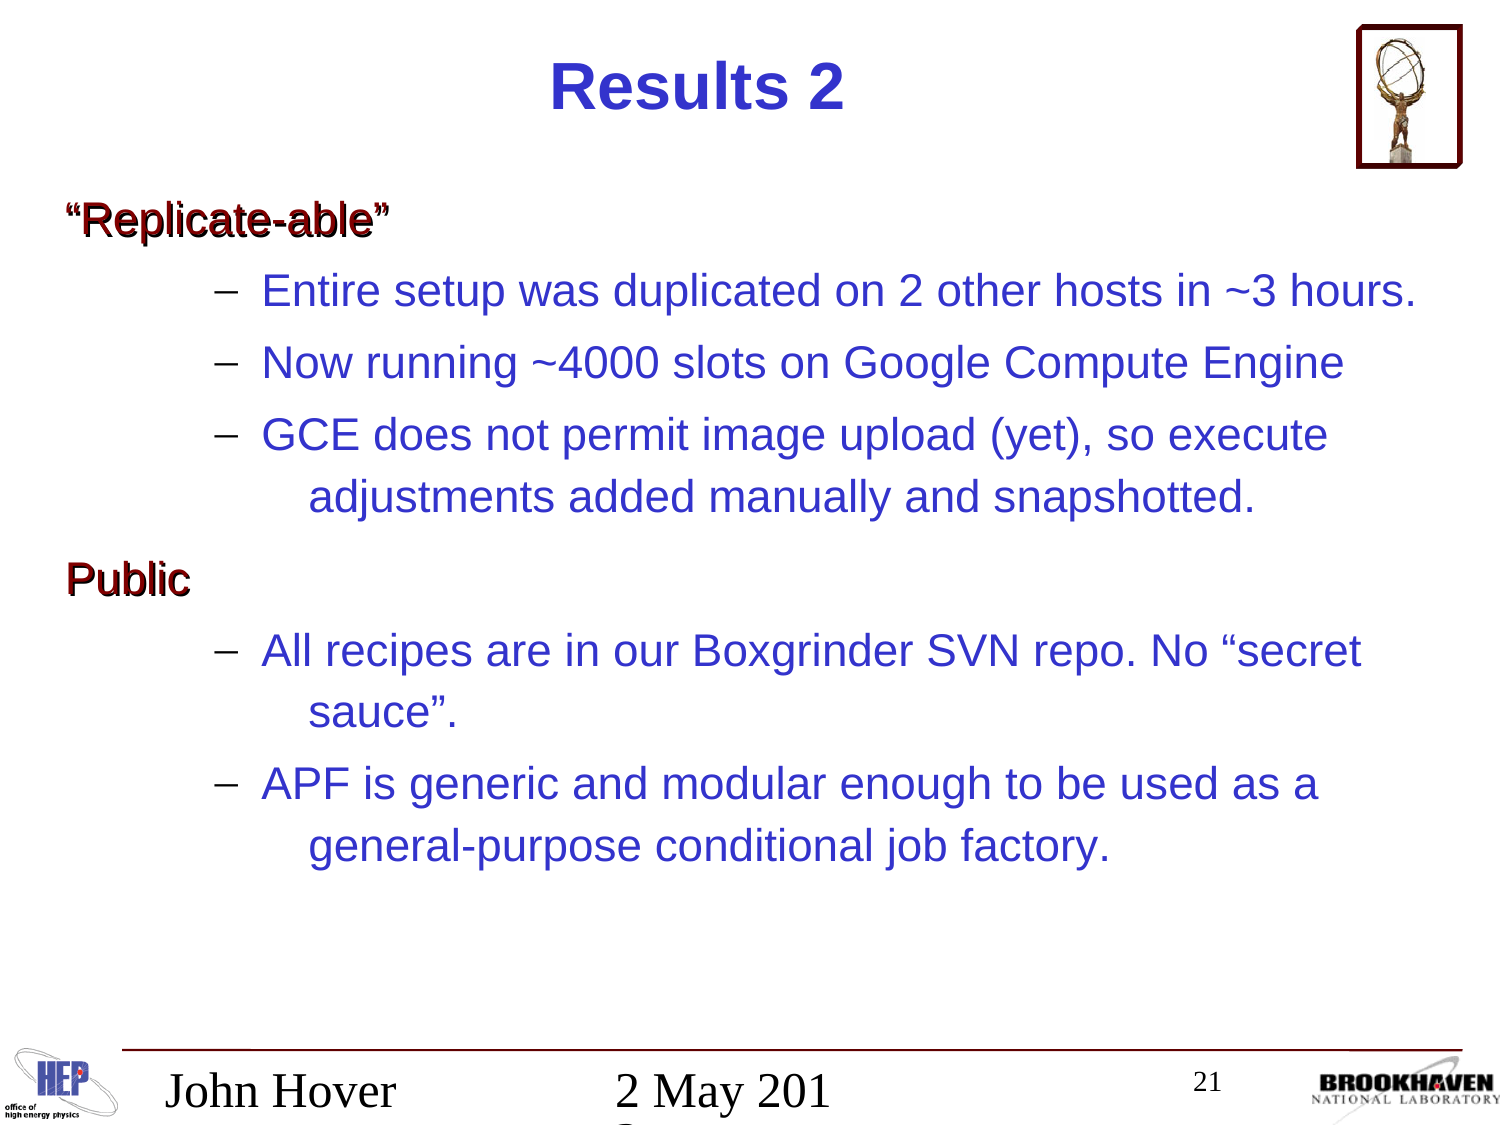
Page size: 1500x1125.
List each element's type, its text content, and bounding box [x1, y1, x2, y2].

picture [1374, 37, 1426, 163]
list “Replicate-able” Entire setup was duplicated on 2 other hosts in ~3 hours. Now running ~4000 slots on Google Compute Engine GCE does not permit image upload (yet), so execute adjustments added manually and snapshotted. Public All recipes are in our Boxgrinder SVN repo. No “secret sauce”. APF is generic and modular enough to be used as a general-purpose conditional job factory. [49, 174, 1458, 991]
title Results 2 [50, 24, 1346, 158]
picture [0, 1043, 122, 1125]
picture [1312, 1056, 1500, 1125]
